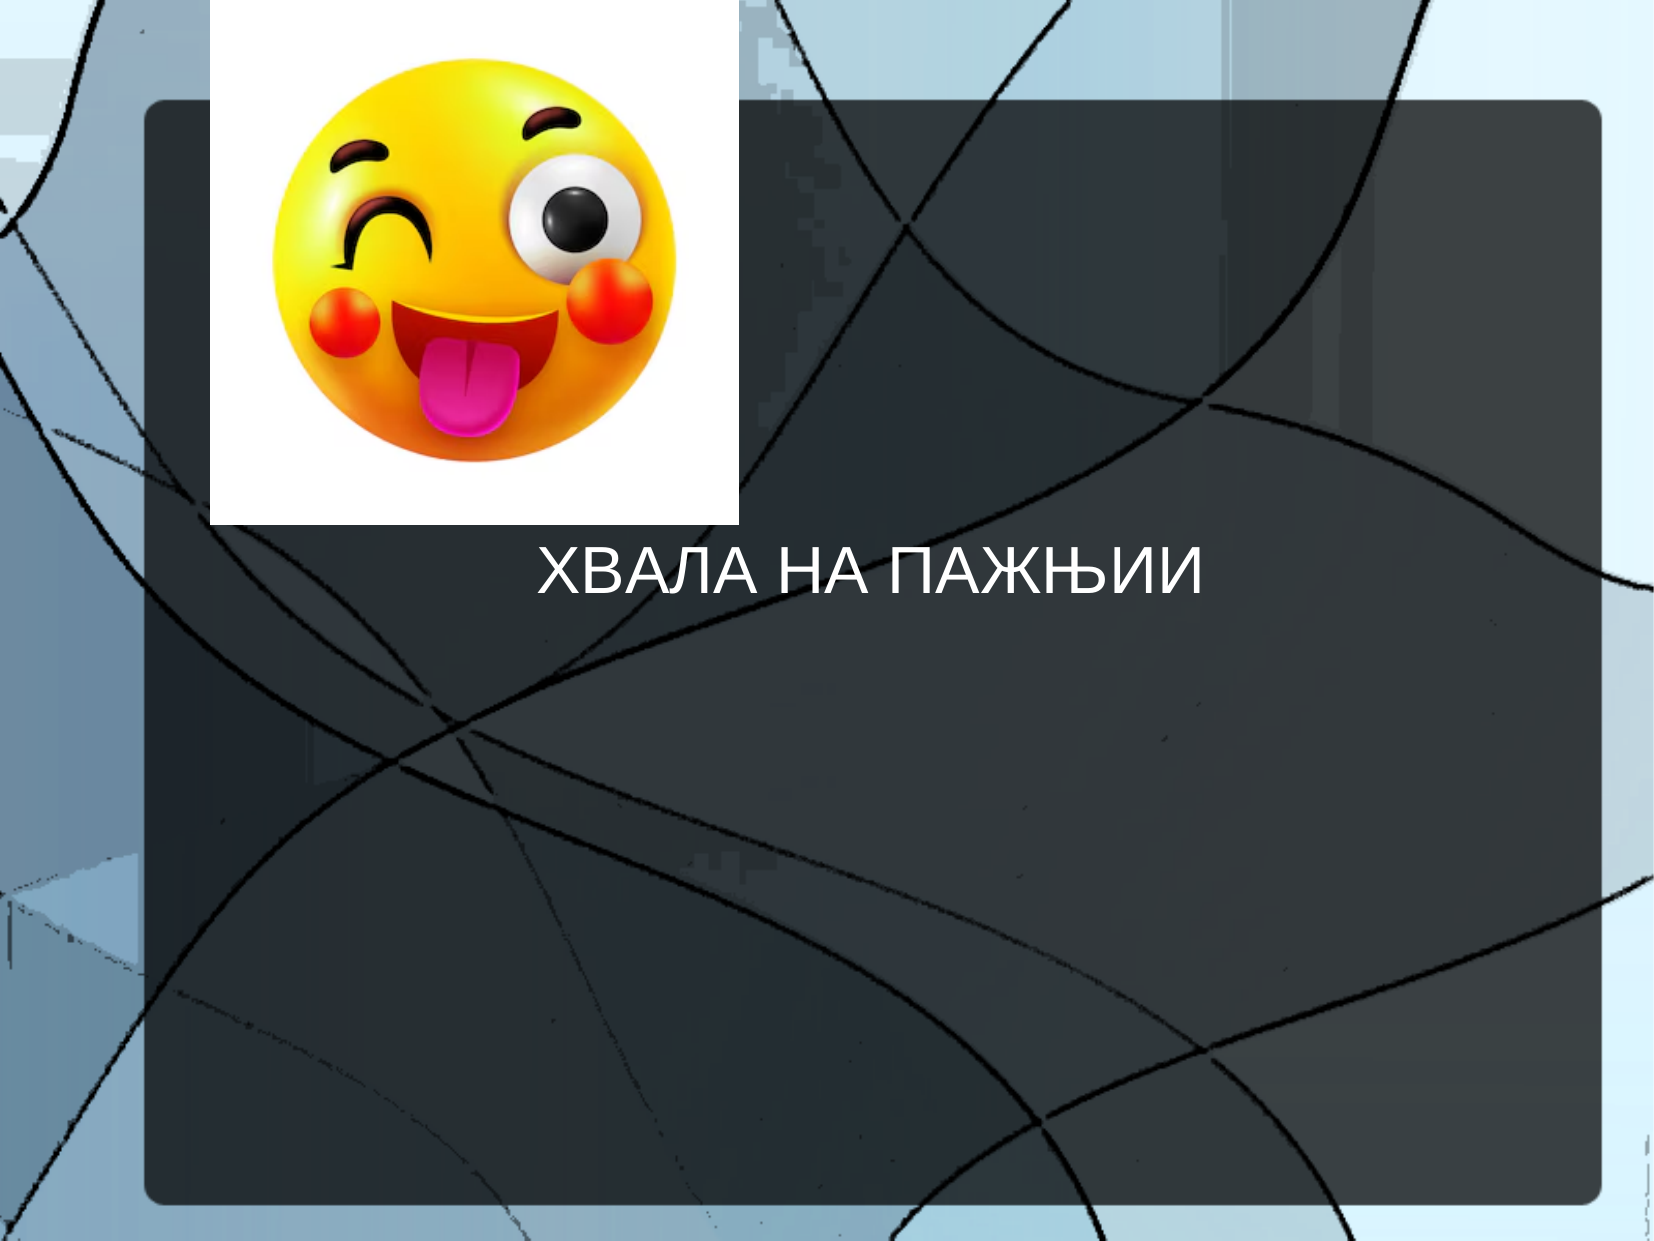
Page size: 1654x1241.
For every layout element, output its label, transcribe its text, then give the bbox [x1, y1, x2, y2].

picture [0, 0, 1654, 1241]
subtitle ХВАЛА НА ПАЖЊИИ [159, 108, 1583, 1034]
